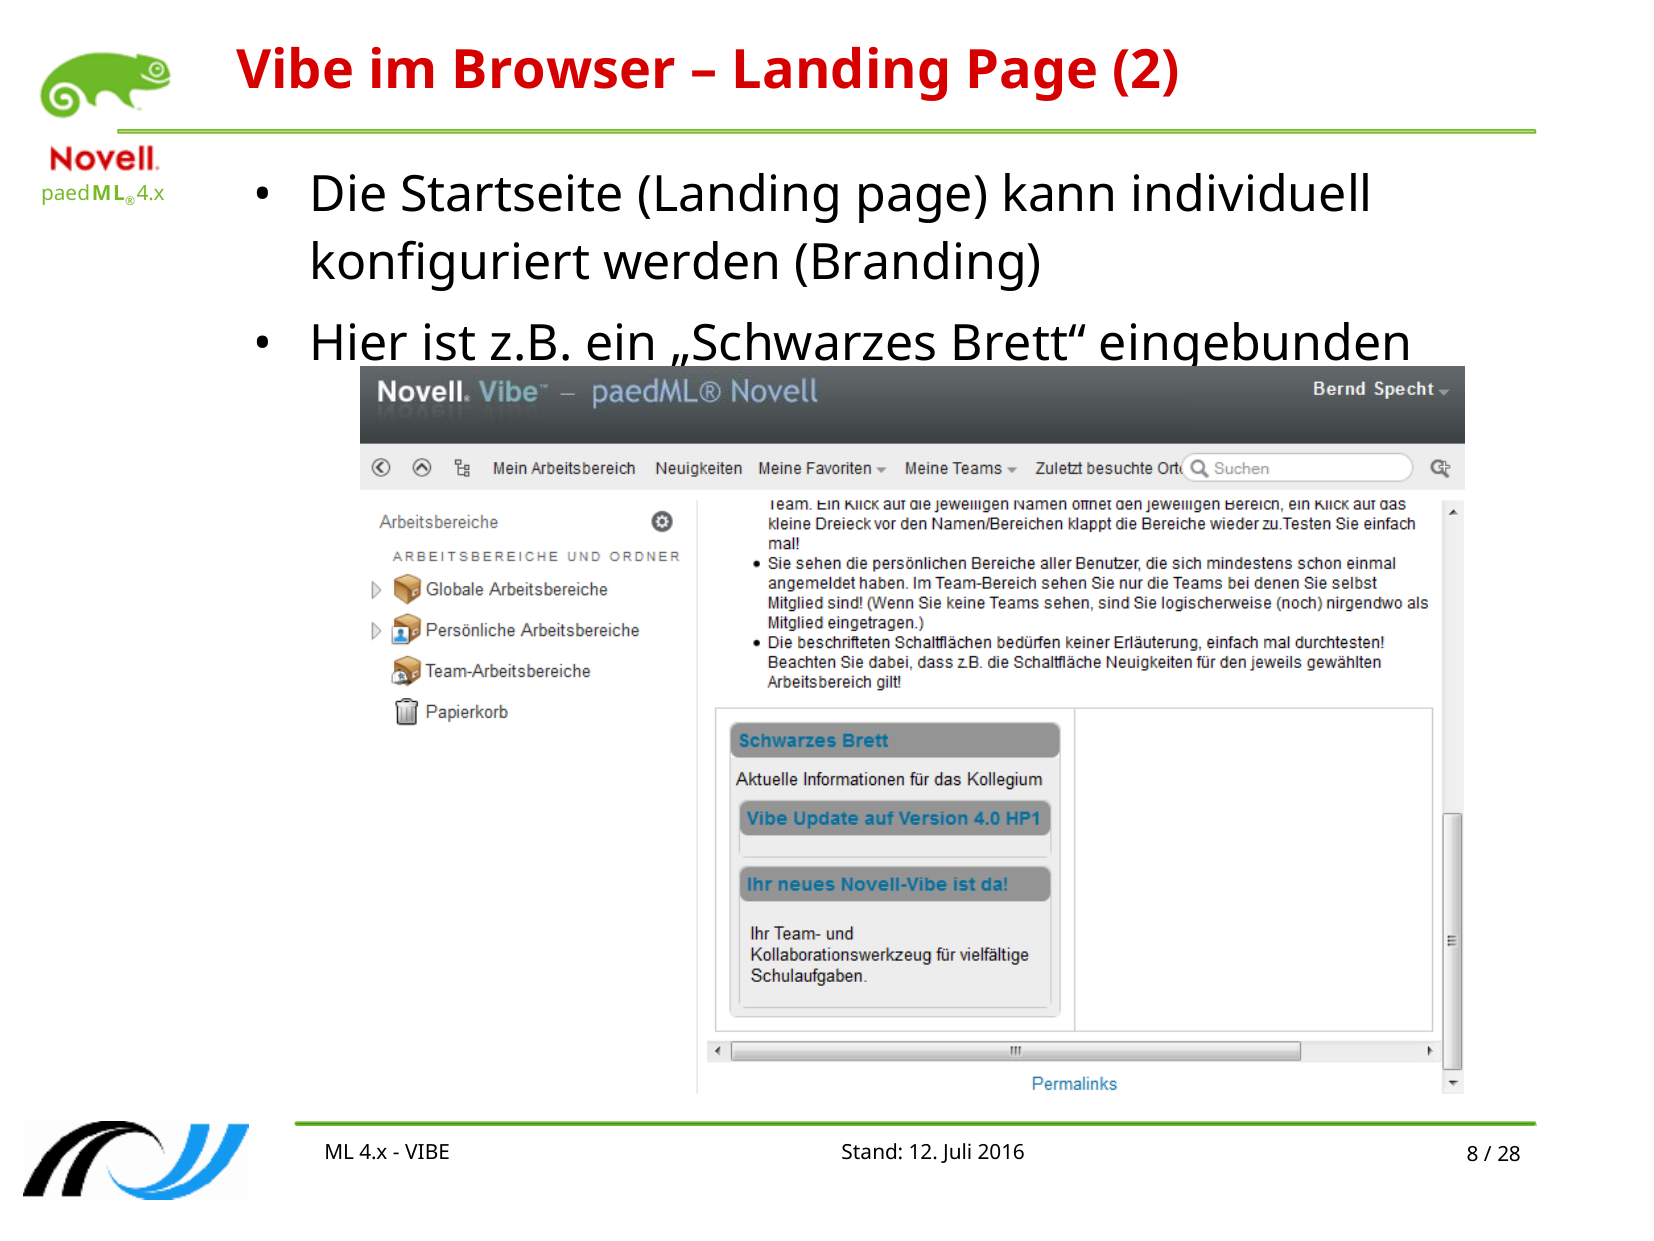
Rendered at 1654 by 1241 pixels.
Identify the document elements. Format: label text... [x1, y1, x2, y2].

title Vibe im Browser – Landing Page (2) [236, 17, 1536, 119]
picture [23, 1121, 249, 1200]
picture [26, 35, 184, 193]
picture [360, 366, 1465, 1098]
list Die Startseite (Landing page) kann individuell konfiguriert werden (Branding) Hier ist z.B. ein „Schwarzes Brett“ eingebunden [253, 157, 1530, 961]
